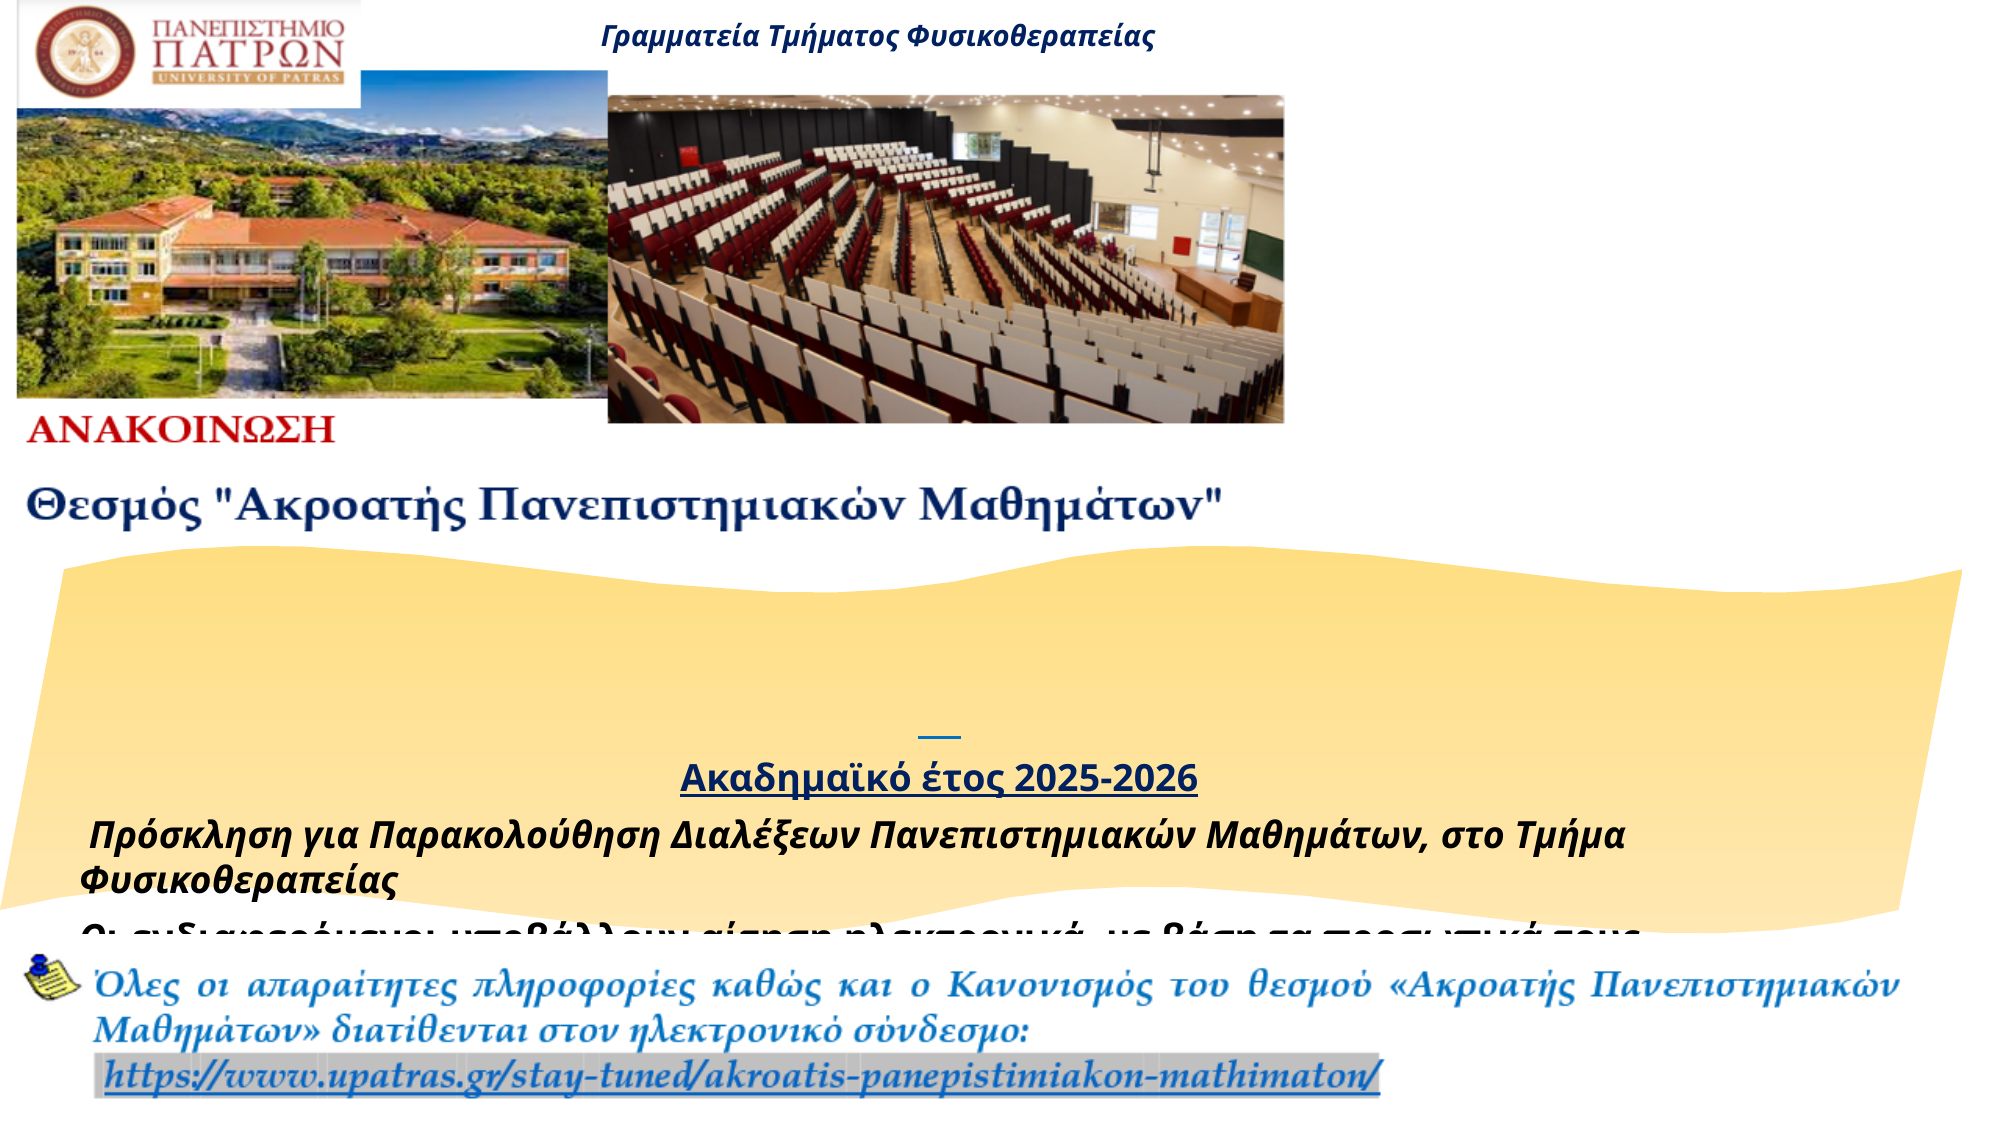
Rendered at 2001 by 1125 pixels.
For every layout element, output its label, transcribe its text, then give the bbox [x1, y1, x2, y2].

picture [3, 934, 1972, 1116]
picture [0, 0, 1976, 533]
text_box Γραμματεία Τμήματος Φυσικοθεραπείας [585, 9, 1963, 60]
text_box Aκαδημαϊκό έτος 2025-2026 Πρόσκληση για Παρακολούθηση Διαλέξεων Πανεπιστημιακών Μαθημάτων, στο Τμήμα Φυσικοθεραπείας Οι ενδιαφερόμενοι υποβάλλουν αίτηση ηλεκτρονικά, με βάση τα προσωπικά τους ενδιαφέροντα, από 25/08/2025 έως 15/09/2025, για το χειμερινό εξάμηνο και από 12/01/2026 έως 02/02/2026 για το εαρινό εξάμηνο, στο σύνδεσμο: http://auditor.upatras.gr/ ( ο σύνδεσμος θα ενεργοποιηθεί με την έναρξη του χρονικού διαστήματος υποβολής των αιτήσεων) [0, 545, 1963, 934]
